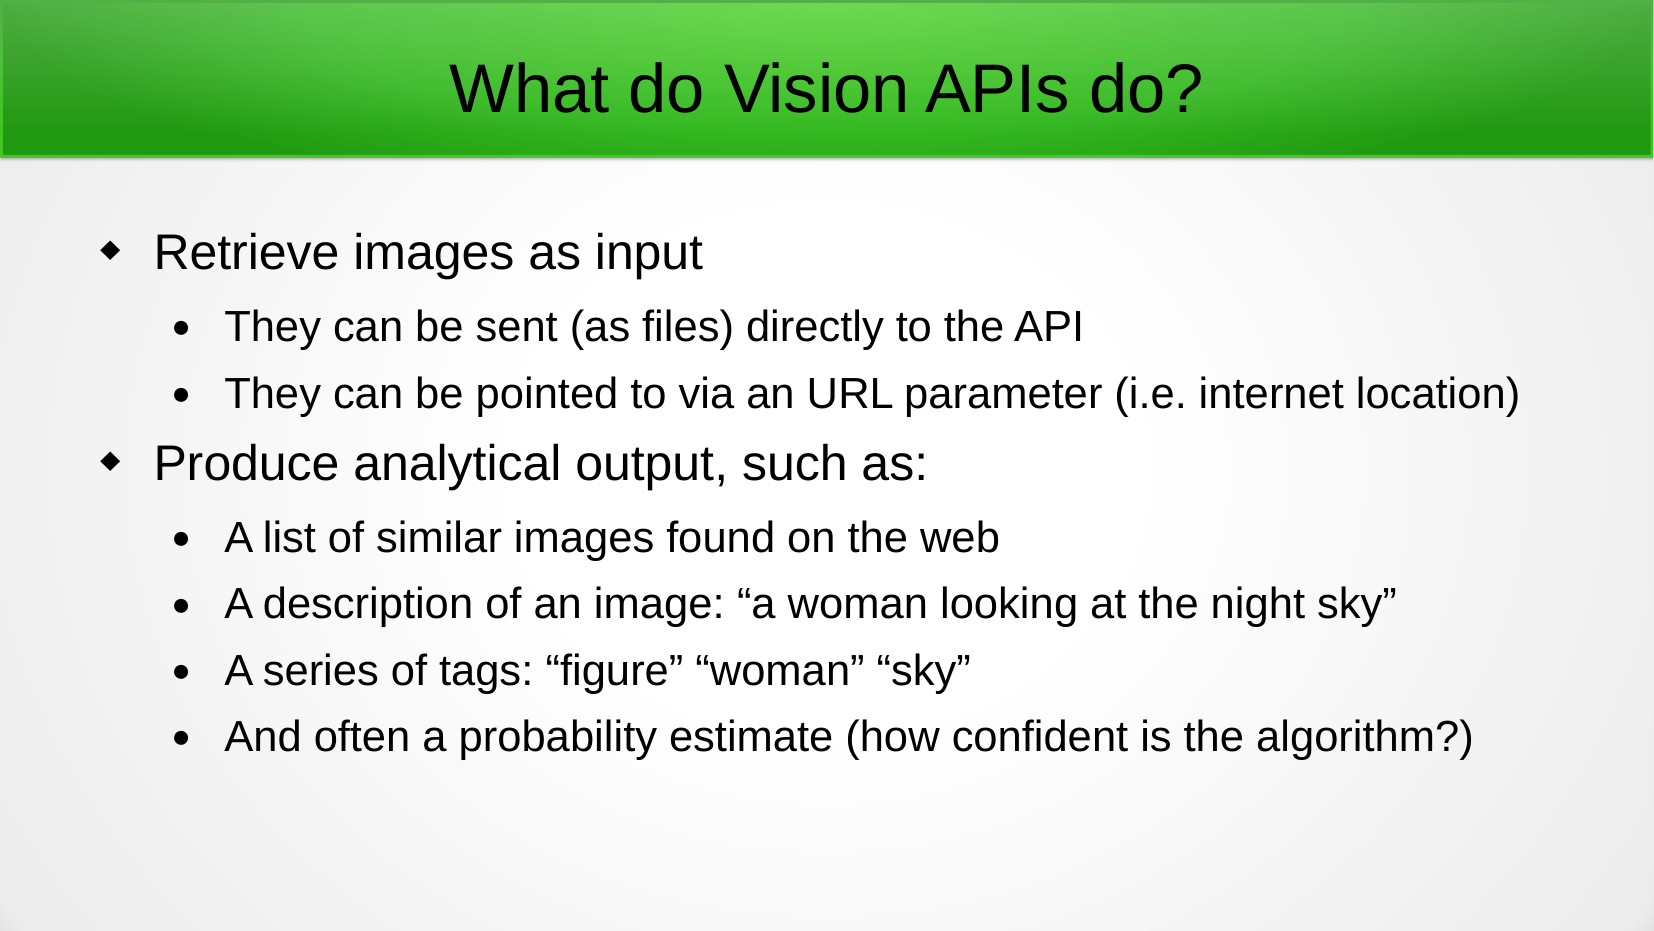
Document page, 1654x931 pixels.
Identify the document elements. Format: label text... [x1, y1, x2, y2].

list Retrieve images as input They can be sent (as files) directly to the API They can be pointed to via an URL parameter (i.e. internet location) Produce analytical output, such as: A list of similar images found on the web A description of an image: “a woman looking at the night sky” A series of tags: “figure” “woman” “sky” And often a probability estimate (how confident is the algorithm?) [82, 224, 1571, 764]
title What do Vision APIs do? [82, 35, 1571, 142]
